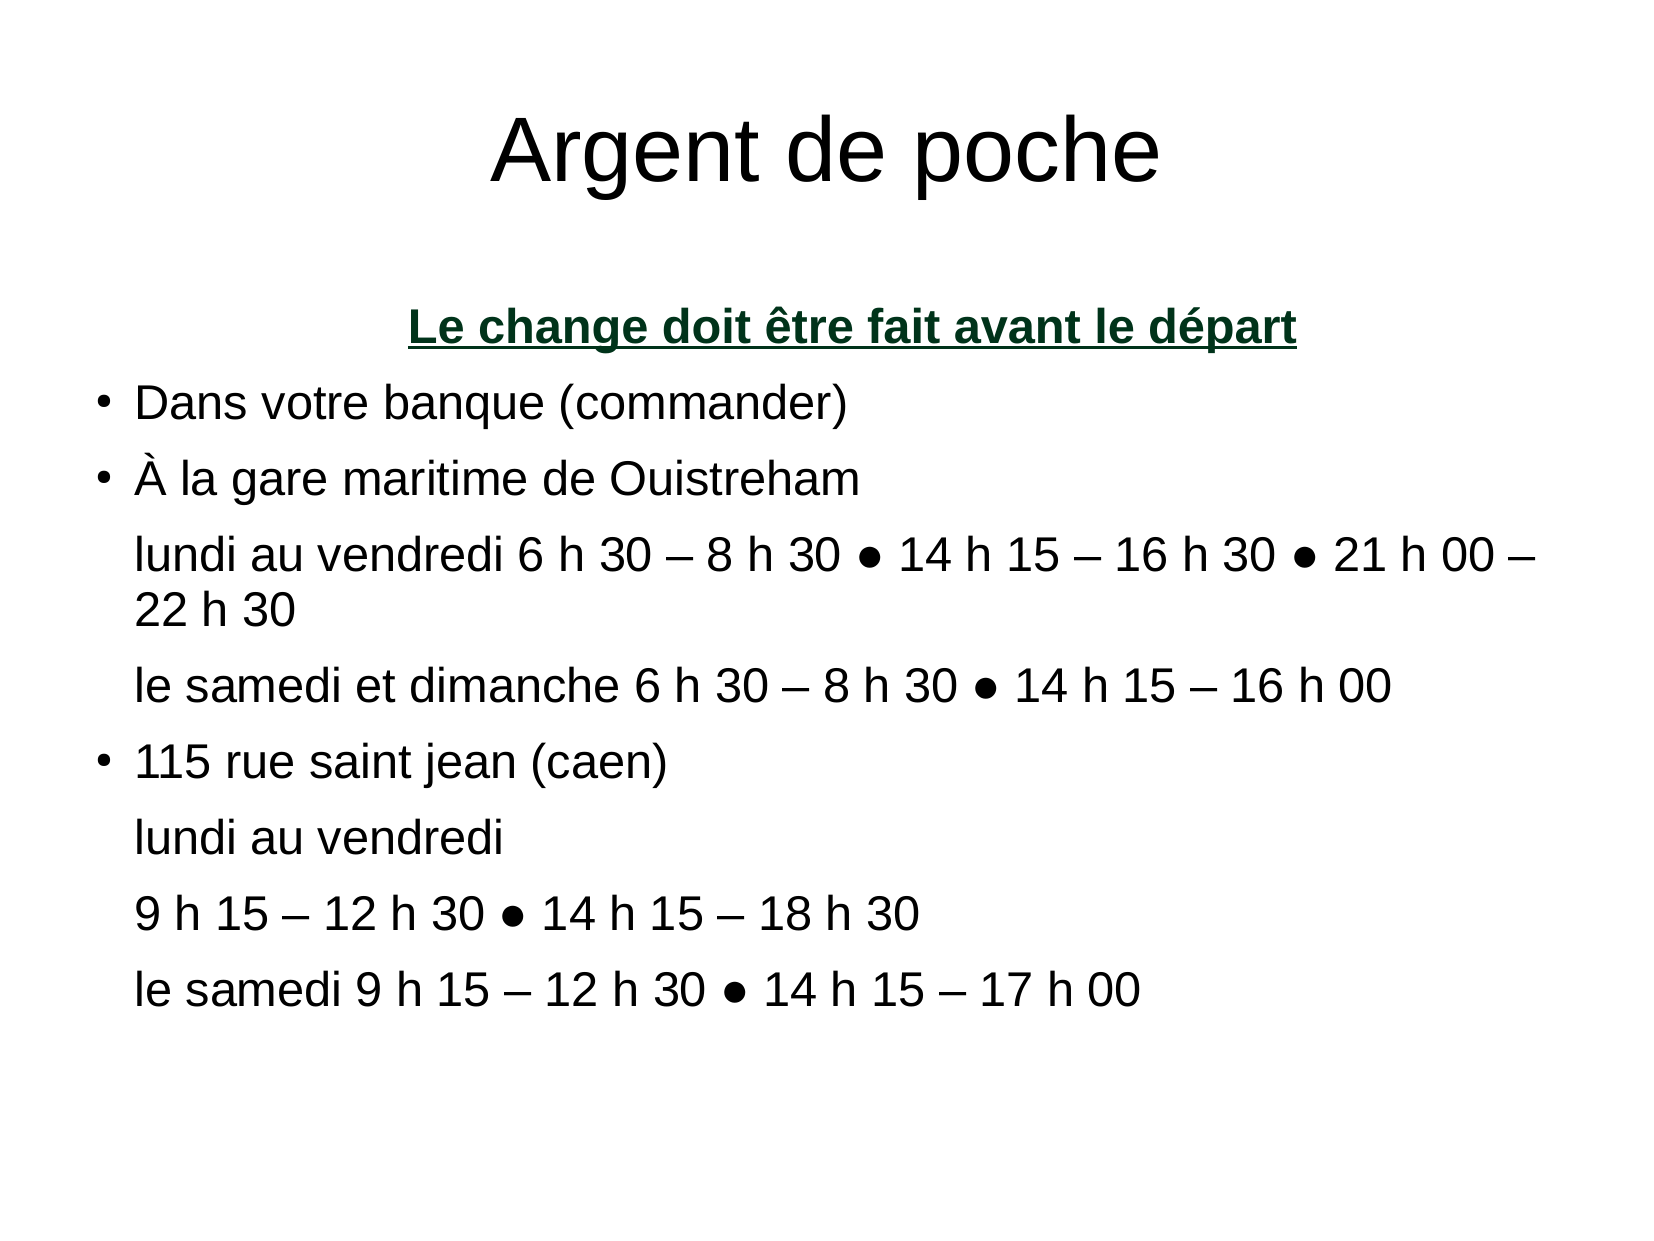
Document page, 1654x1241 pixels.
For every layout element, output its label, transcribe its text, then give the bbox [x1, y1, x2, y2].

title Argent de poche [82, 47, 1571, 252]
list Le change doit être fait avant le départ Dans votre banque (commander) À la gare maritime de Ouistreham lundi au vendredi 6 h 30 – 8 h 30 ● 14 h 15 – 16 h 30 ● 21 h 00 – 22 h 30 le samedi et dimanche 6 h 30 – 8 h 30 ● 14 h 15 – 16 h 00 115 rue saint jean (caen) lundi au vendredi 9 h 15 – 12 h 30 ● 14 h 15 – 18 h 30 le samedi 9 h 15 – 12 h 30 ● 14 h 15 – 17 h 00 [82, 299, 1571, 1019]
